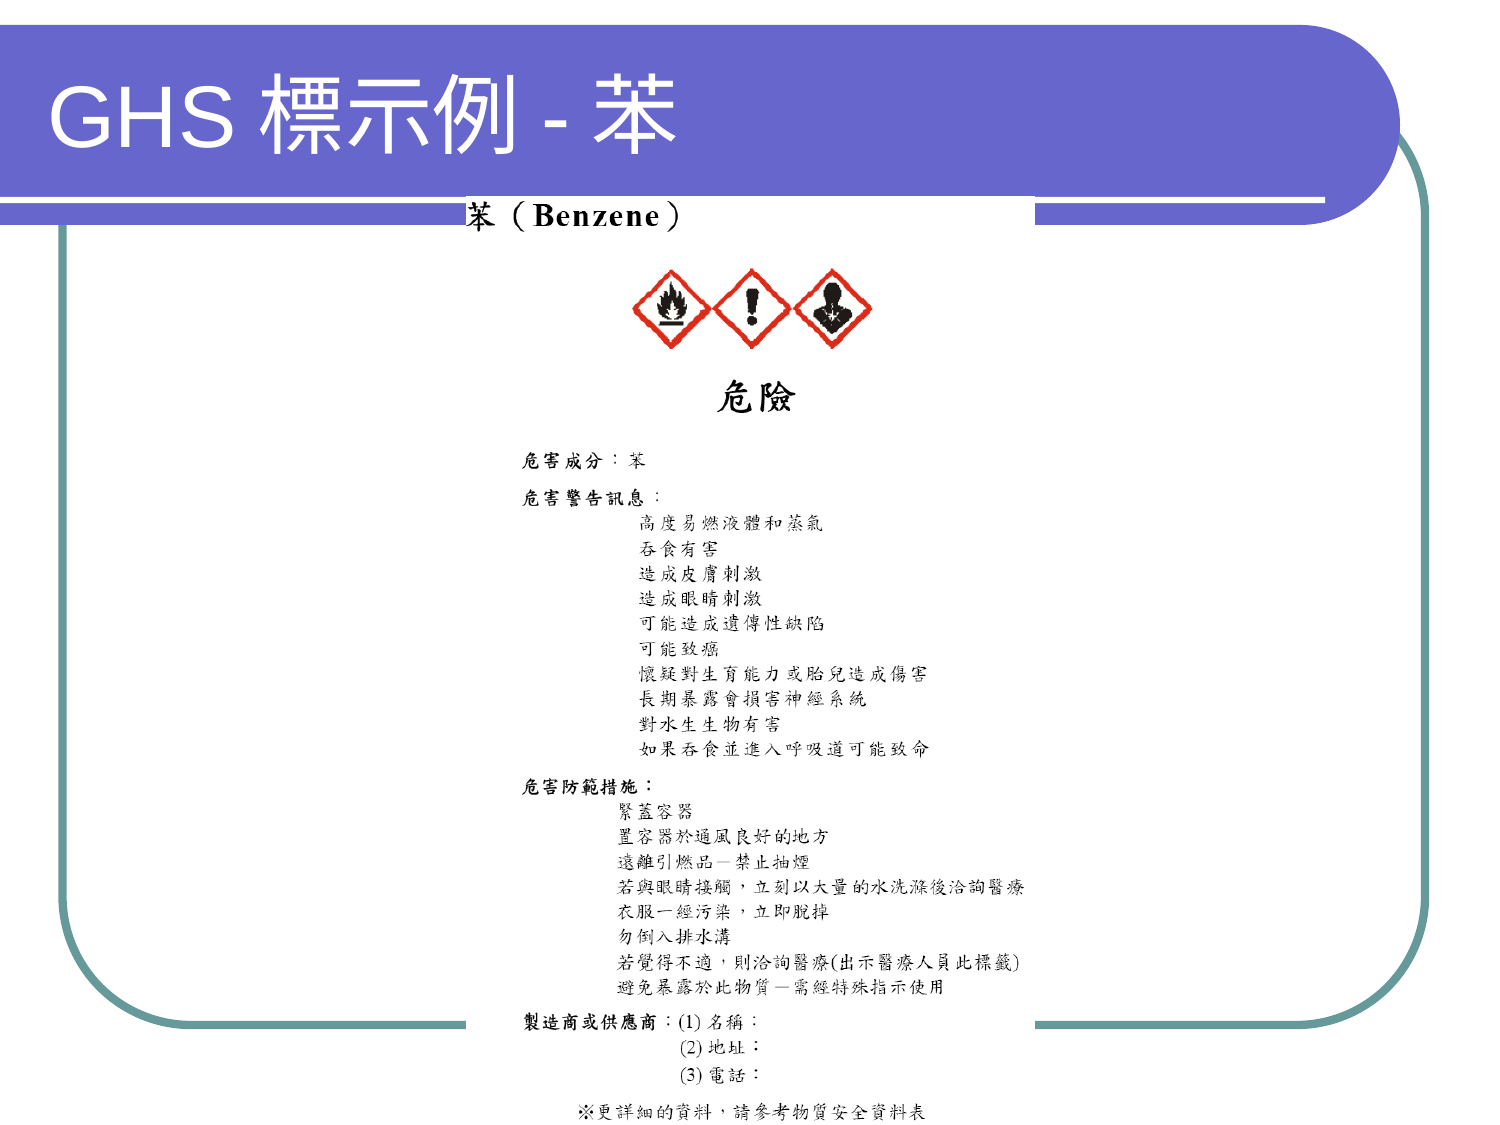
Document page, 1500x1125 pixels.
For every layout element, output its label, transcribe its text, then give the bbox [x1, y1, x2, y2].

title GHS標示例-苯 [32, 37, 1347, 188]
picture [466, 196, 1035, 1125]
